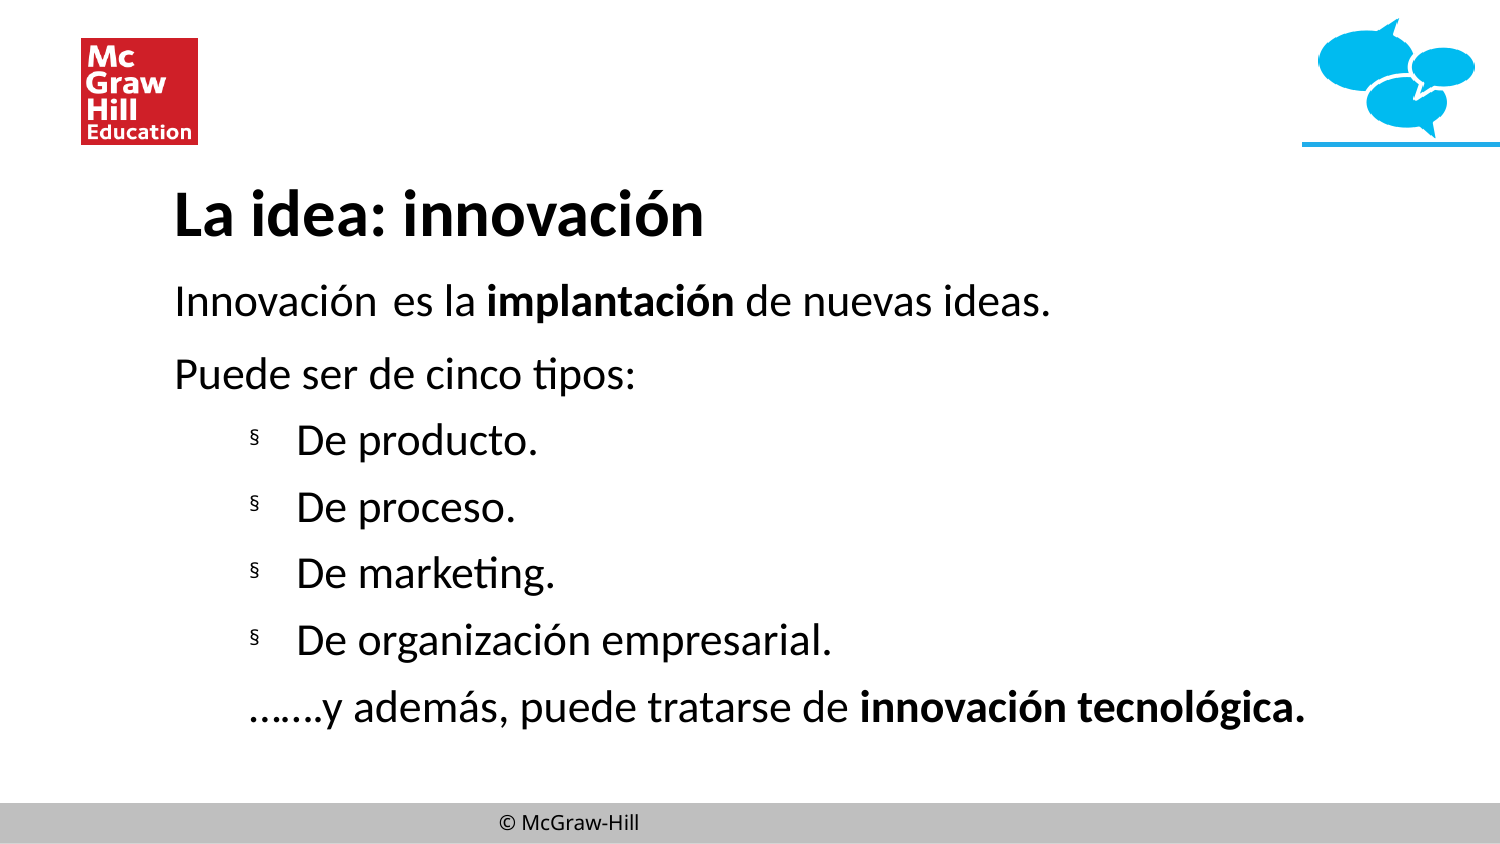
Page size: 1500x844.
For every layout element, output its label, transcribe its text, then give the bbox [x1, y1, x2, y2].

picture [1285, 12, 1475, 139]
text_box La idea: innovación Innovación es la implantación de nuevas ideas. Puede ser de cinco tipos: De producto. De proceso. De marketing. De organización empresarial. …….y además, puede tratarse de innovación tecnológica. [159, 162, 1383, 719]
picture [81, 38, 198, 145]
